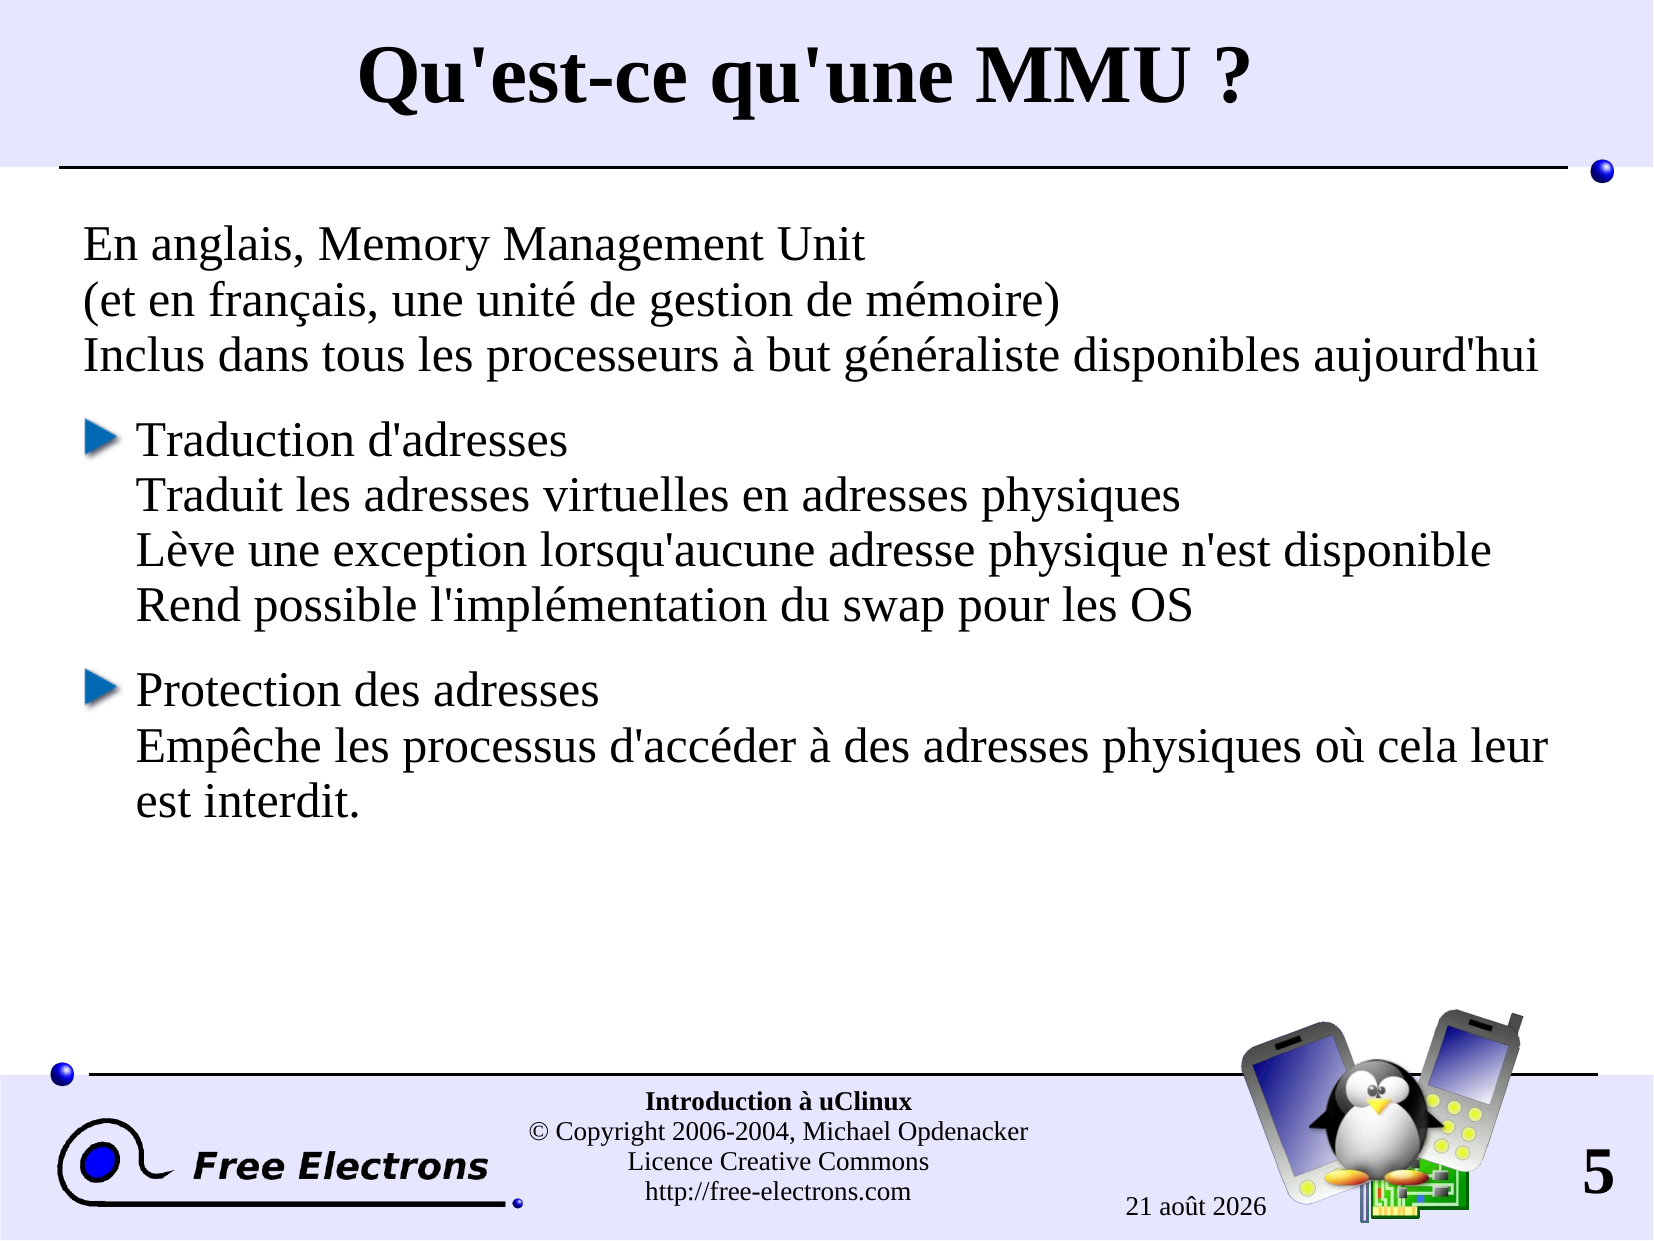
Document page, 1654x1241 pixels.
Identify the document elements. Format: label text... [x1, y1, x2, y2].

picture [1225, 1023, 1535, 1241]
list En anglais, Memory Management Unit (et en français, une unité de gestion de mémoire) Inclus dans tous les processeurs à but généraliste disponibles aujourd'hui Traduction d'adresses Traduit les adresses virtuelles en adresses physiques Lève une exception lorsqu'aucune adresse physique n'est disponible Rend possible l'implémentation du swap pour les OS Protection des adresses Empêche les processus d'accéder à des adresses physiques où cela leur est interdit. [64, 216, 1585, 1023]
title Qu'est-ce qu'une MMU ? [60, 20, 1551, 130]
picture [50, 1107, 527, 1216]
